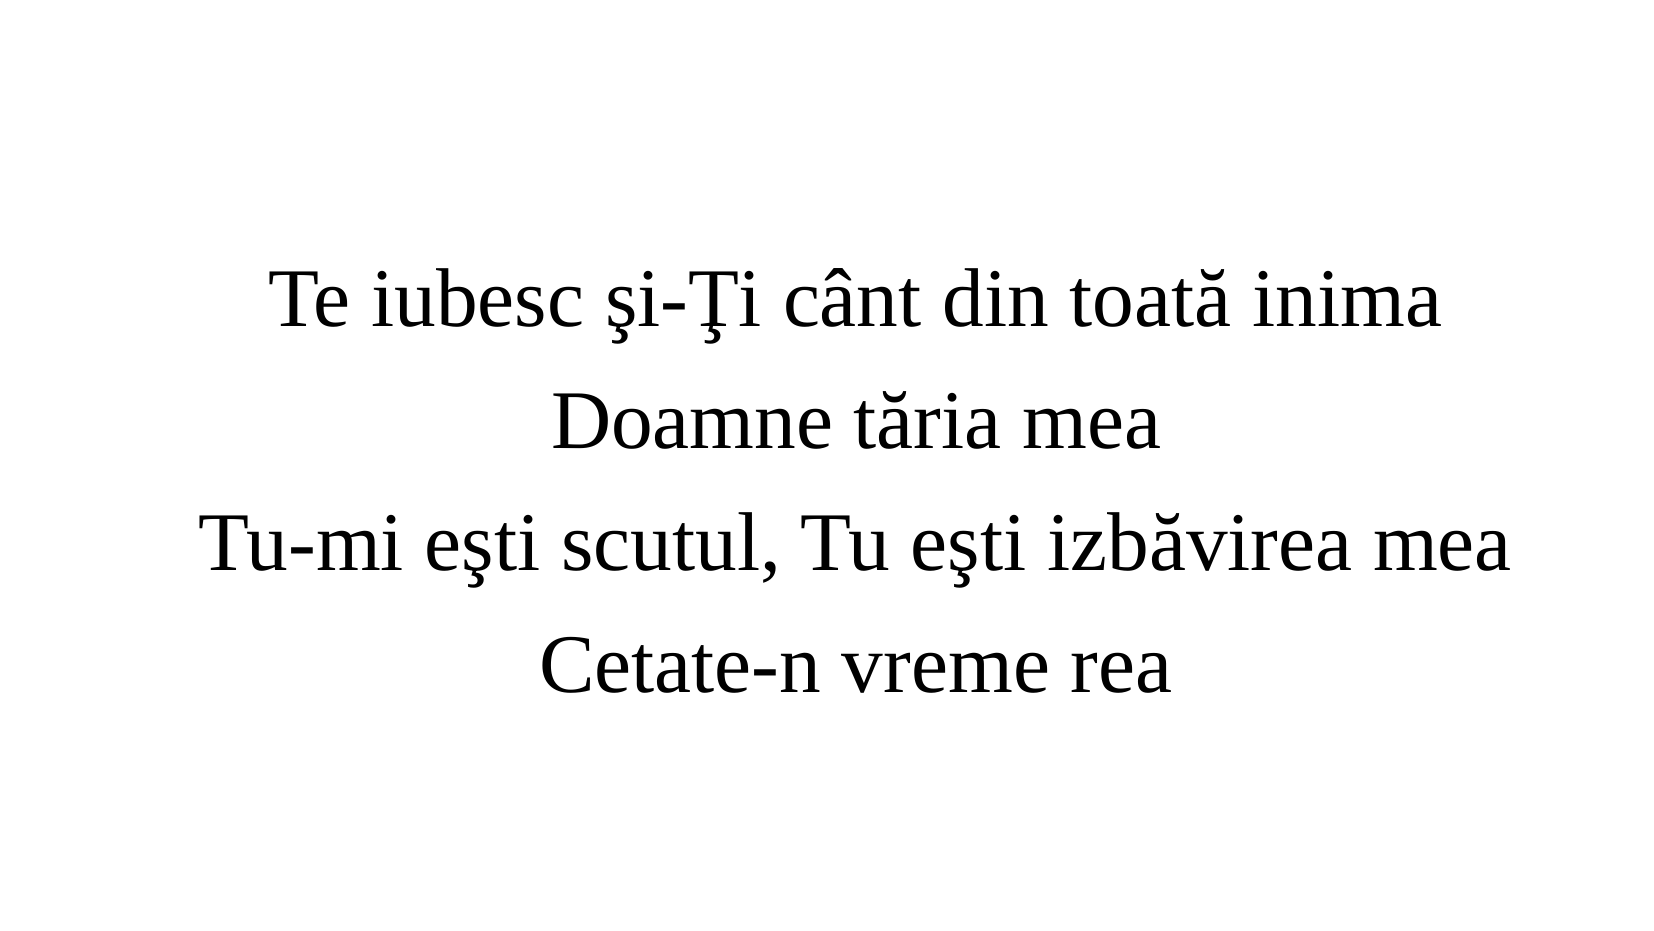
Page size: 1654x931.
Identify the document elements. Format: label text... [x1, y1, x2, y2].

subtitle Te iubesc şi-Ţi cânt din toată inima Doamne tăria mea Tu-mi eşti scutul, Tu eşti izbăvirea mea Cetate-n vreme rea [153, 239, 1560, 713]
